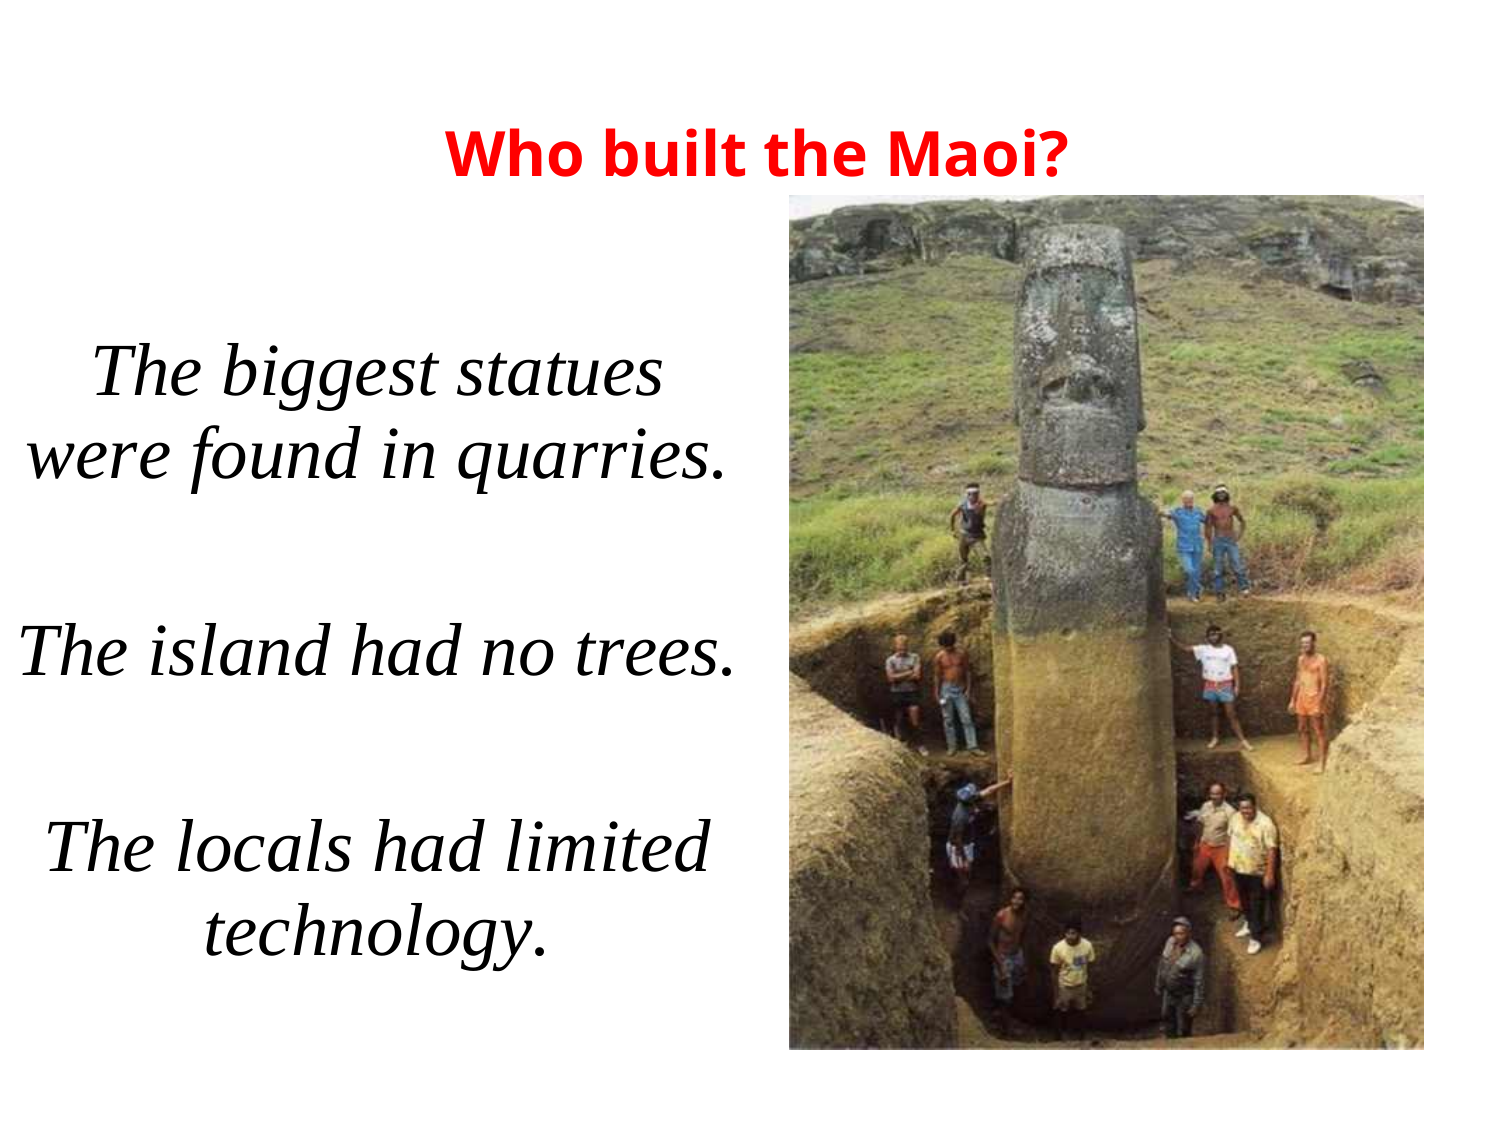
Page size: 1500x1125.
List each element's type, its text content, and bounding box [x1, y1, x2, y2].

text_box The biggest statues were found in quarries. The island had no trees. The locals had limited technology. [0, 216, 756, 1065]
text_box Who built the Maoi? [60, 105, 1456, 197]
picture [789, 195, 1424, 1051]
